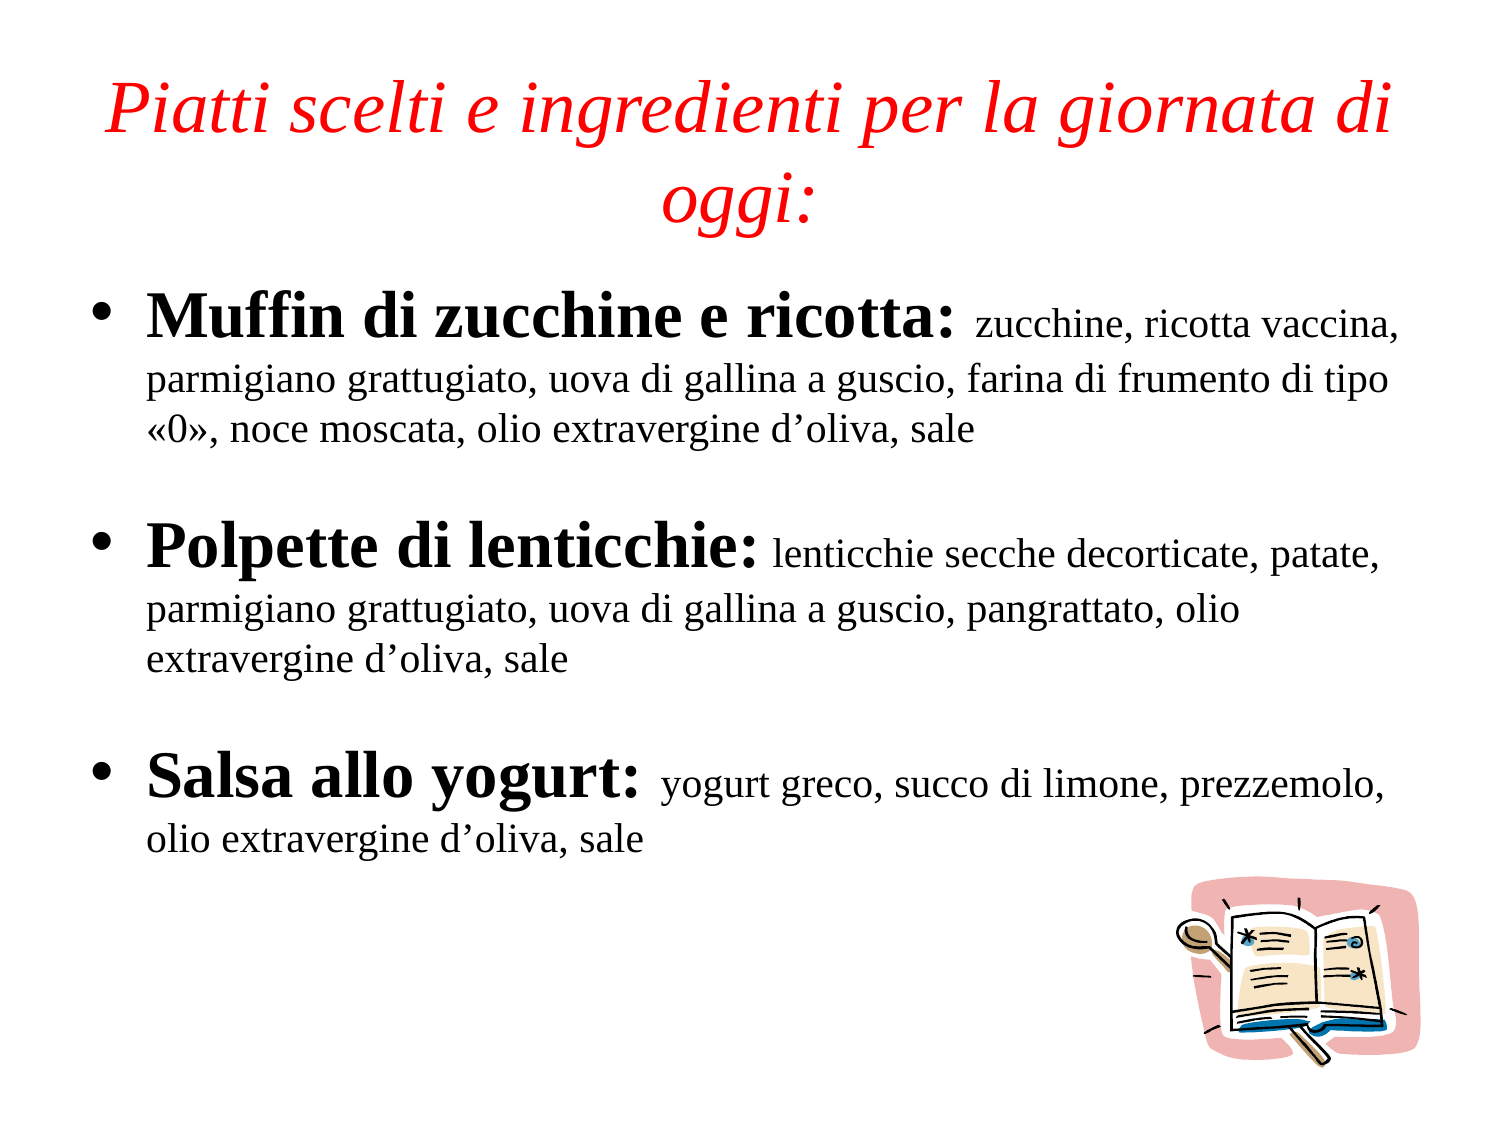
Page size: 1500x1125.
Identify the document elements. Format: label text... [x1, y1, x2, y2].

picture [1172, 873, 1425, 1071]
text_box Piatti scelti e ingredienti per la giornata di oggi: [75, 54, 1425, 241]
text_box Muffin di zucchine e ricotta: zucchine, ricotta vaccina, parmigiano grattugiato, uova di gallina a guscio, farina di frumento di tipo «0», noce moscata, olio extravergine d’oliva, sale Polpette di lenticchie: lenticchie secche decorticate, patate, parmigiano grattugiato, uova di gallina a guscio, pangrattato, olio extravergine d’oliva, sale Salsa allo yogurt: yogurt greco, succo di limone, prezzemolo, olio extravergine d’oliva, sale [75, 263, 1425, 1006]
